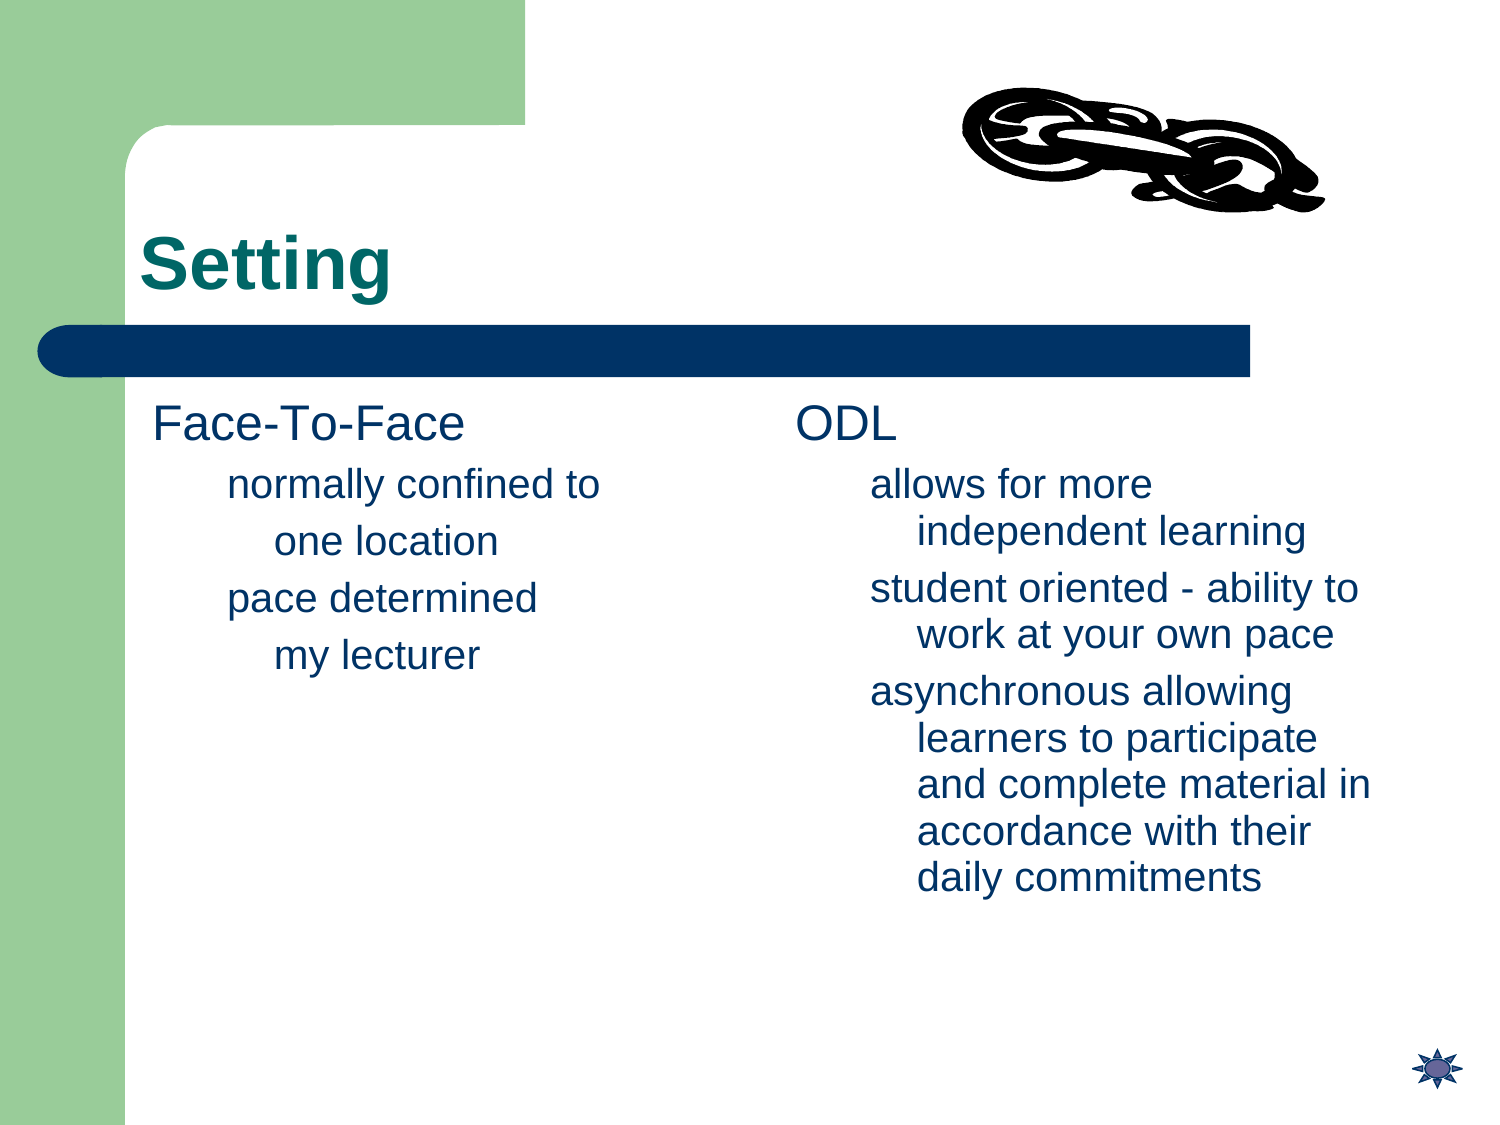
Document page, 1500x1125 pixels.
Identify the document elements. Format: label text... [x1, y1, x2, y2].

text_box [1412, 1066, 1423, 1072]
list Face-To-Face normally confined to one location pace determined my lecturer [137, 387, 757, 999]
text_box [1433, 1049, 1442, 1058]
text_box [1452, 1066, 1463, 1072]
text_box [1419, 1055, 1456, 1088]
list ODL allows for more independent learning student oriented - ability to work at your own pace asynchronous allowing learners to participate and complete material in accordance with their daily commitments [780, 387, 1400, 999]
picture [962, 87, 1326, 213]
title Setting [124, 124, 1425, 313]
